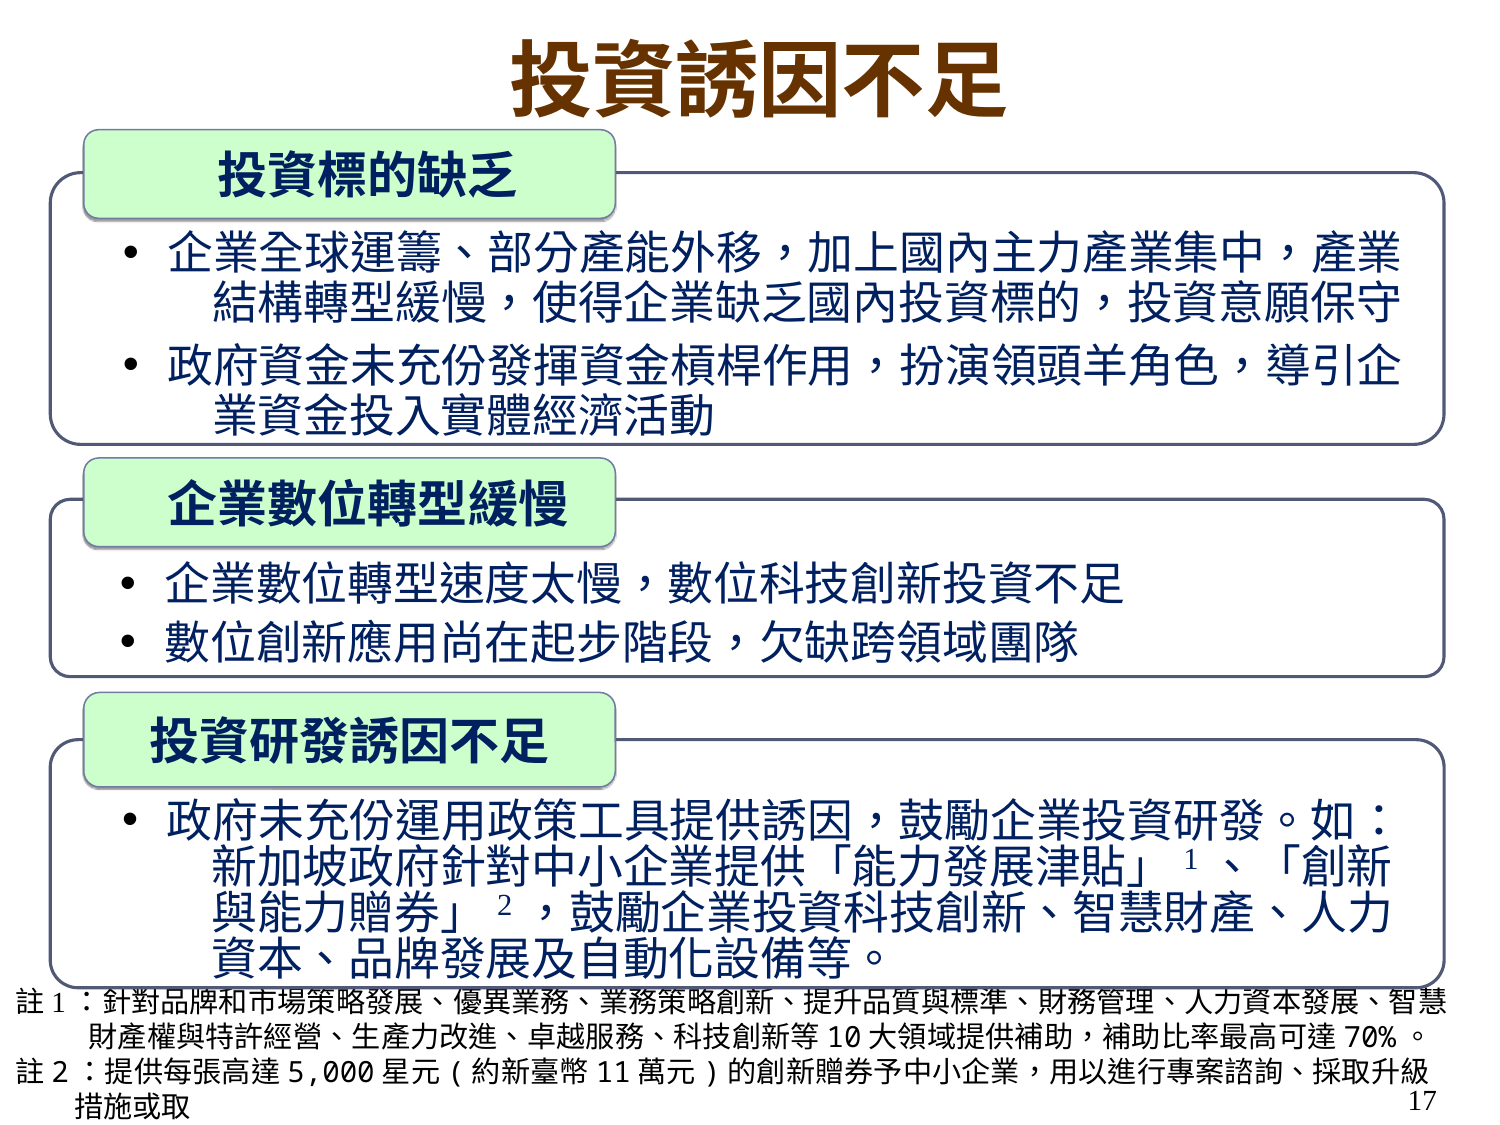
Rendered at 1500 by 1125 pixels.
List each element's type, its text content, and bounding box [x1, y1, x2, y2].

text_box 企業數位轉型緩慢 [83, 457, 616, 547]
text_box 投資誘因不足 [0, 19, 1500, 129]
text_box 企業全球運籌、部分產能外移，加上國內主力產業集中，產業結構轉型緩慢，使得企業缺乏國內投資標的，投資意願保守 政府資金未充份發揮資金槓桿作用，扮演領頭羊角色，導引企業資金投入實體經濟活動 [50, 172, 1445, 445]
text_box 註1：針對品牌和市場策略發展、優異業務、業務策略創新、提升品質與標準、財務管理、人力資本發展、智慧財產權與特許經營、生產力改進、卓越服務、科技創新等10大領域提供補助，補助比率最高可達70%。 註2：提供每張高達5,000星元(約新臺幣11萬元)的創新贈券予中小企業，用以進行專案諮詢、採取升級措施或取 得創新科技(每家中小企業在各個不同領域可申請至多2張創新贈券)。 [0, 975, 1471, 1125]
text_box 政府未充份運用政策工具提供誘因，鼓勵企業投資研發。如：新加坡政府針對中小企業提供「能力發展津貼」1、「創新與能力贈券」2，鼓勵企業投資科技創新、智慧財產、人力資本、品牌發展及自動化設備等。 [50, 739, 1445, 988]
text_box 投資研發誘因不足 [83, 692, 616, 787]
text_box 投資標的缺乏 [83, 129, 616, 219]
text_box 企業數位轉型速度太慢，數位科技創新投資不足 數位創新應用尚在起步階段，欠缺跨領域團隊 [50, 499, 1445, 677]
